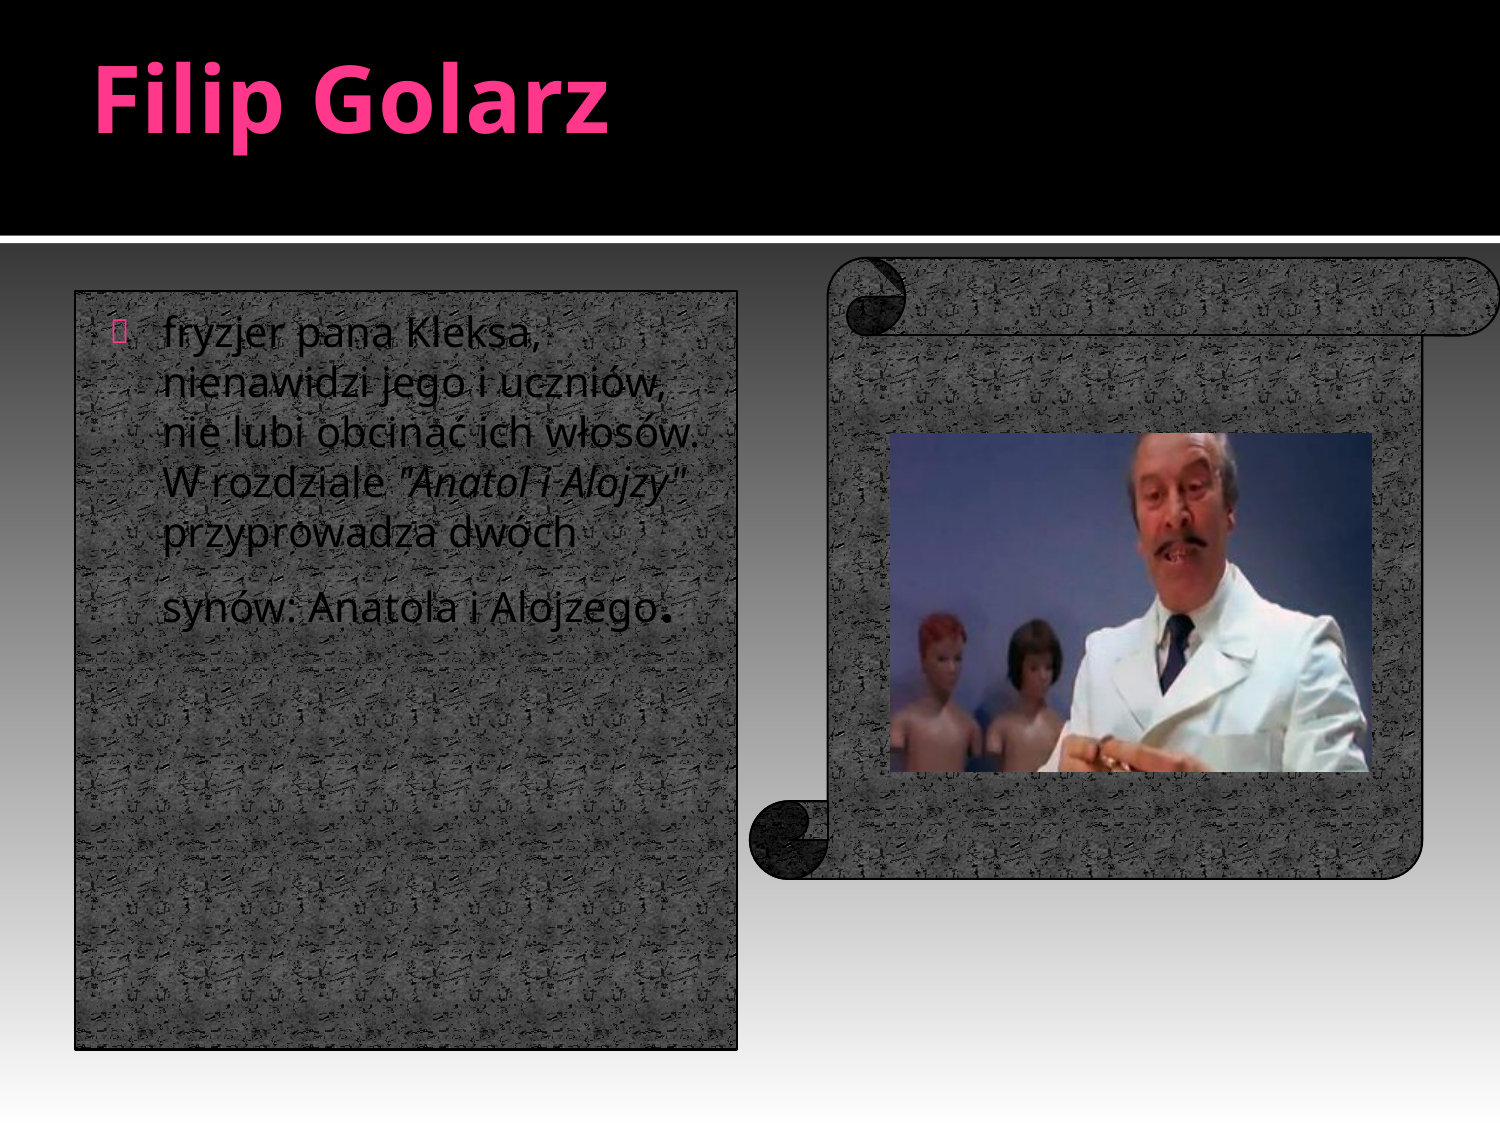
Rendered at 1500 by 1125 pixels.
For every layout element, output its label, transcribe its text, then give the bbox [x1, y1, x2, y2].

list fryzjer pana Kleksa, nienawidzi jego i uczniów, nie lubi obcinać ich włosów. W rozdziale "Anatol i Alojzy" przyprowadza dwóch synów: Anatola i Alojzego. [75, 291, 738, 1050]
title Filip Golarz [75, 24, 1425, 231]
picture [890, 433, 1372, 772]
text_box [749, 257, 1500, 879]
